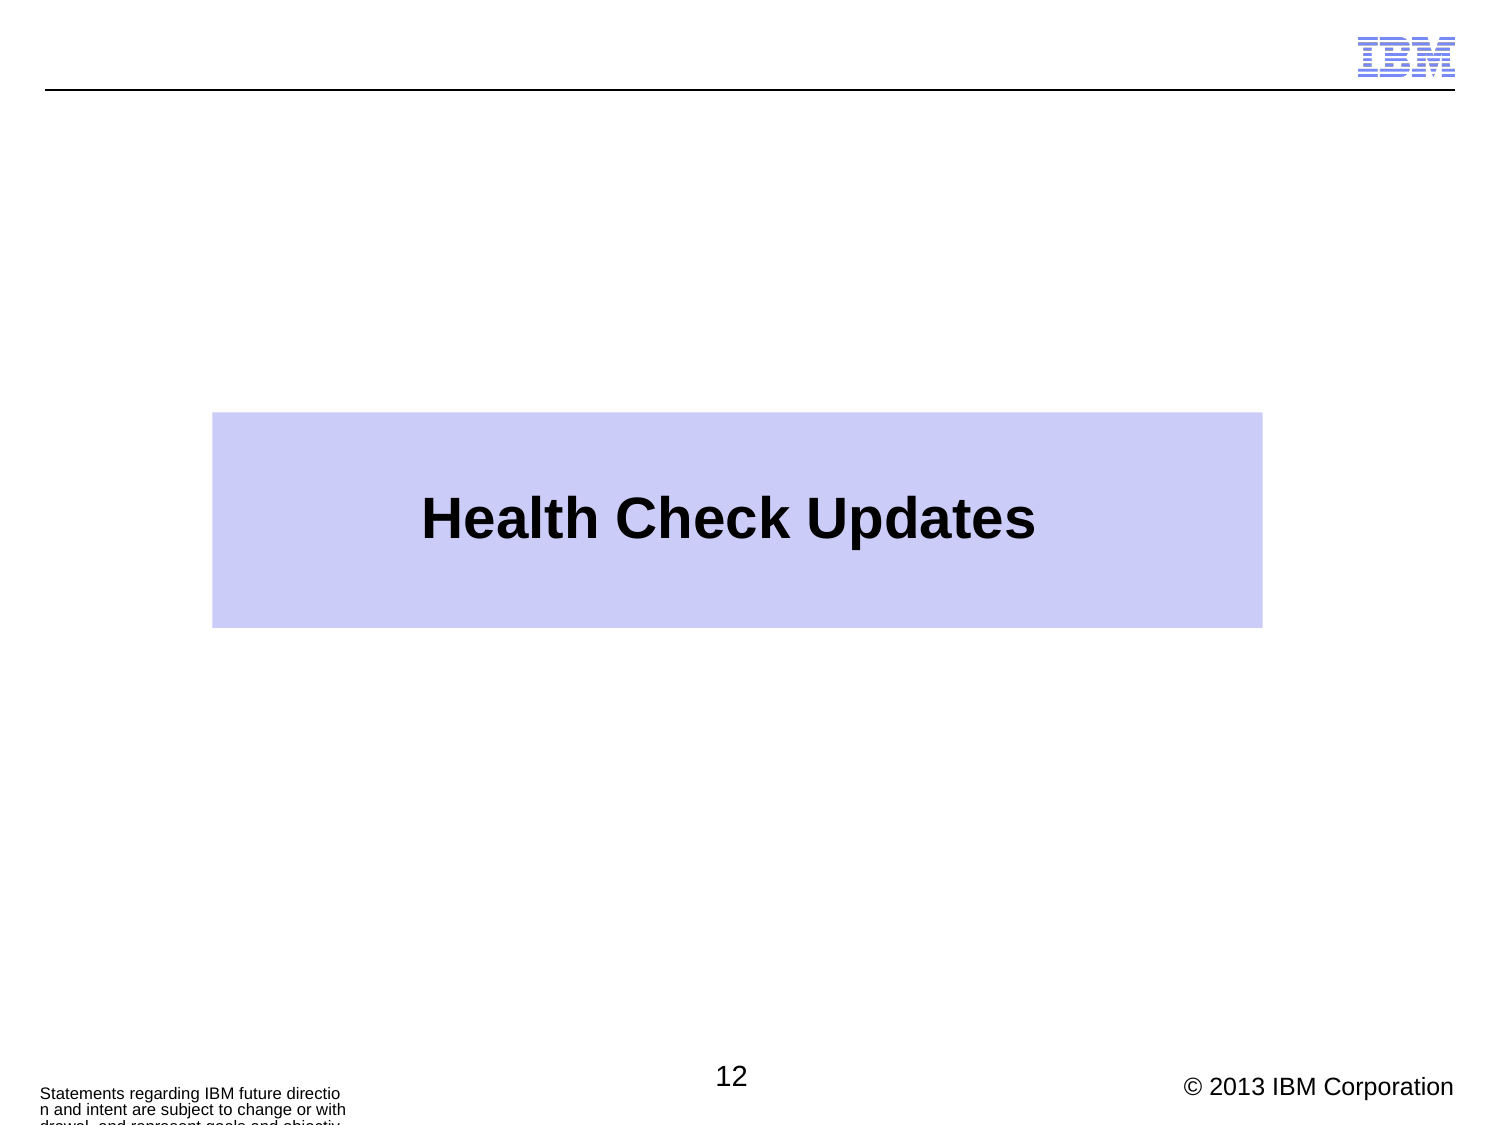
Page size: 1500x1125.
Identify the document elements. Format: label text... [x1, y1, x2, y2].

picture [1358, 37, 1455, 77]
text_box Health Check Updates [212, 412, 1263, 628]
